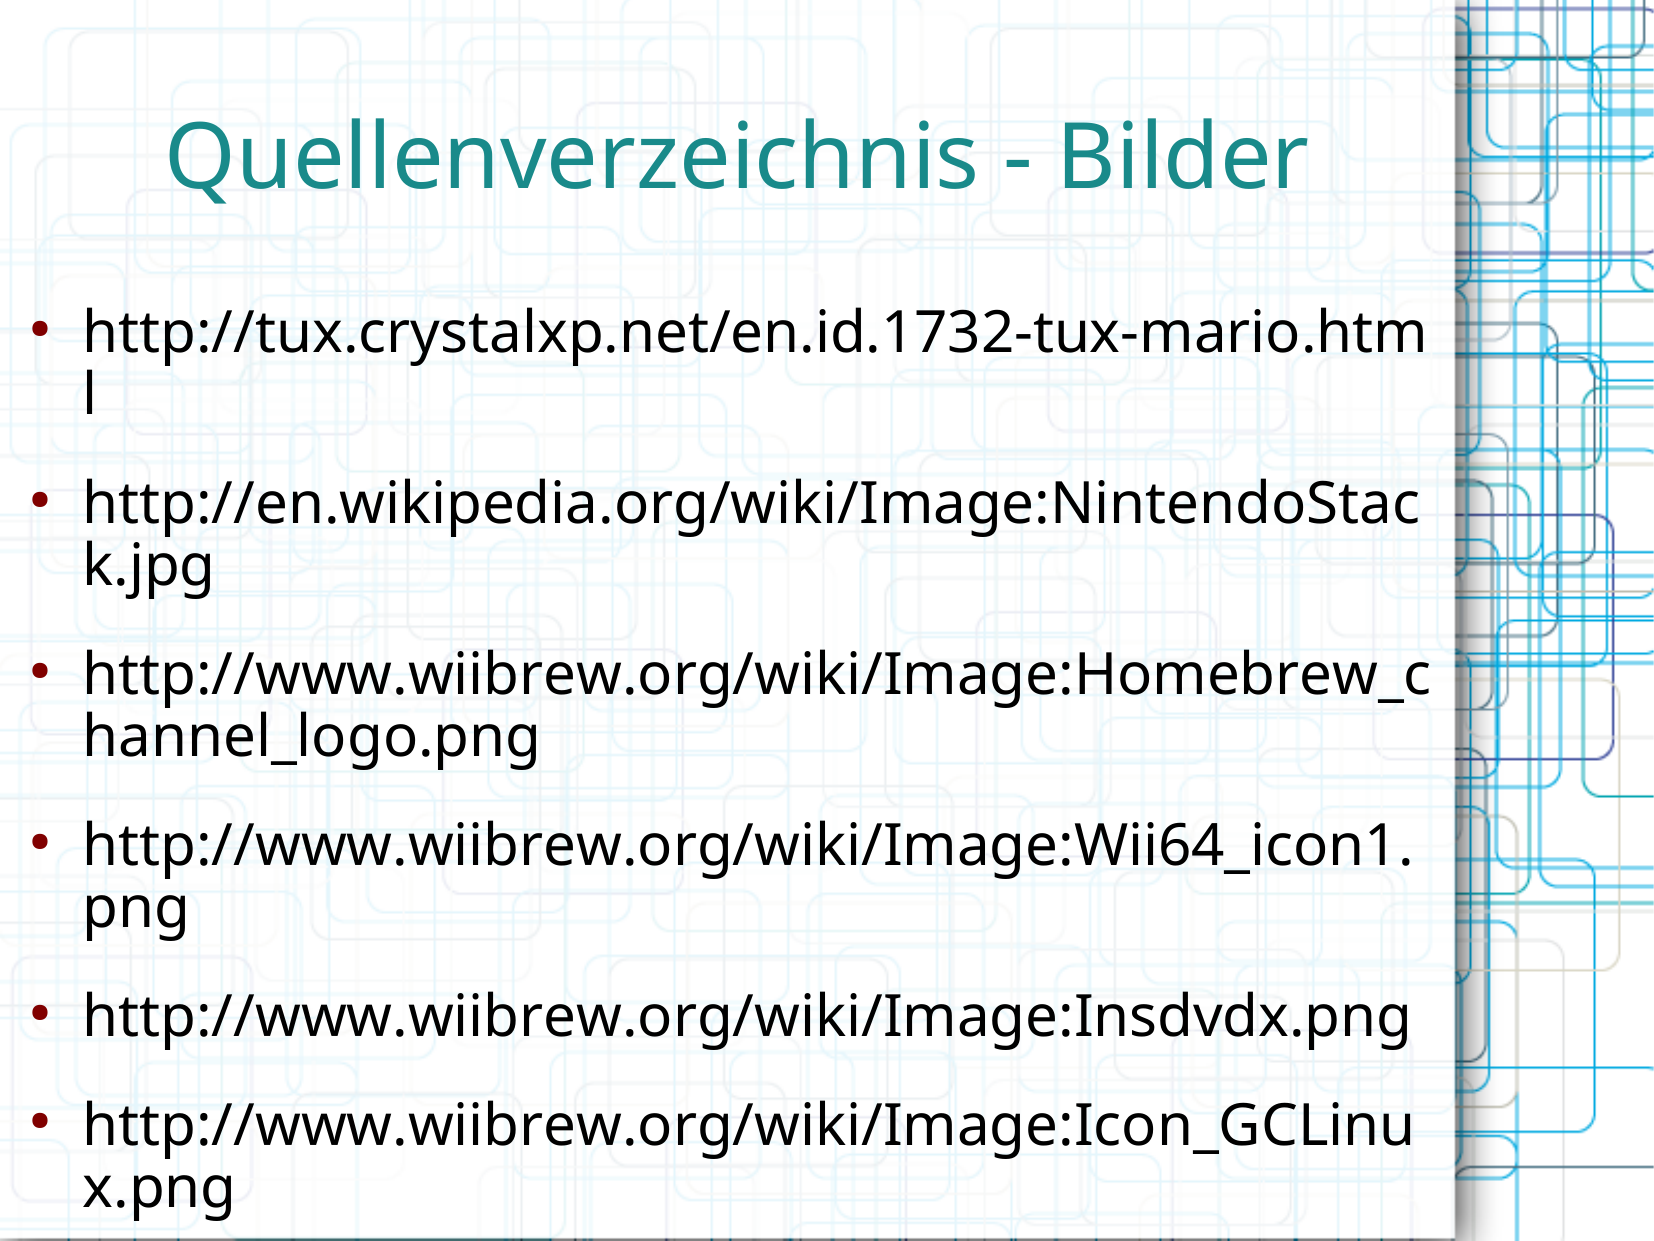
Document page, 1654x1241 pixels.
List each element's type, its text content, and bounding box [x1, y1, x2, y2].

list http://tux.crystalxp.net/en.id.1732-tux-mario.html http://en.wikipedia.org/wiki/Image:NintendoStack.jpg http://www.wiibrew.org/wiki/Image:Homebrew_channel_logo.png http://www.wiibrew.org/wiki/Image:Wii64_icon1.png http://www.wiibrew.org/wiki/Image:Insdvdx.png http://www.wiibrew.org/wiki/Image:Icon_GCLinux.png http://www.wiibrew.org/wiki/Image:Geexbox.gif [11, 290, 1439, 1109]
title Quellenverzeichnis - Bilder [59, 49, 1418, 257]
picture [0, 0, 1654, 1241]
